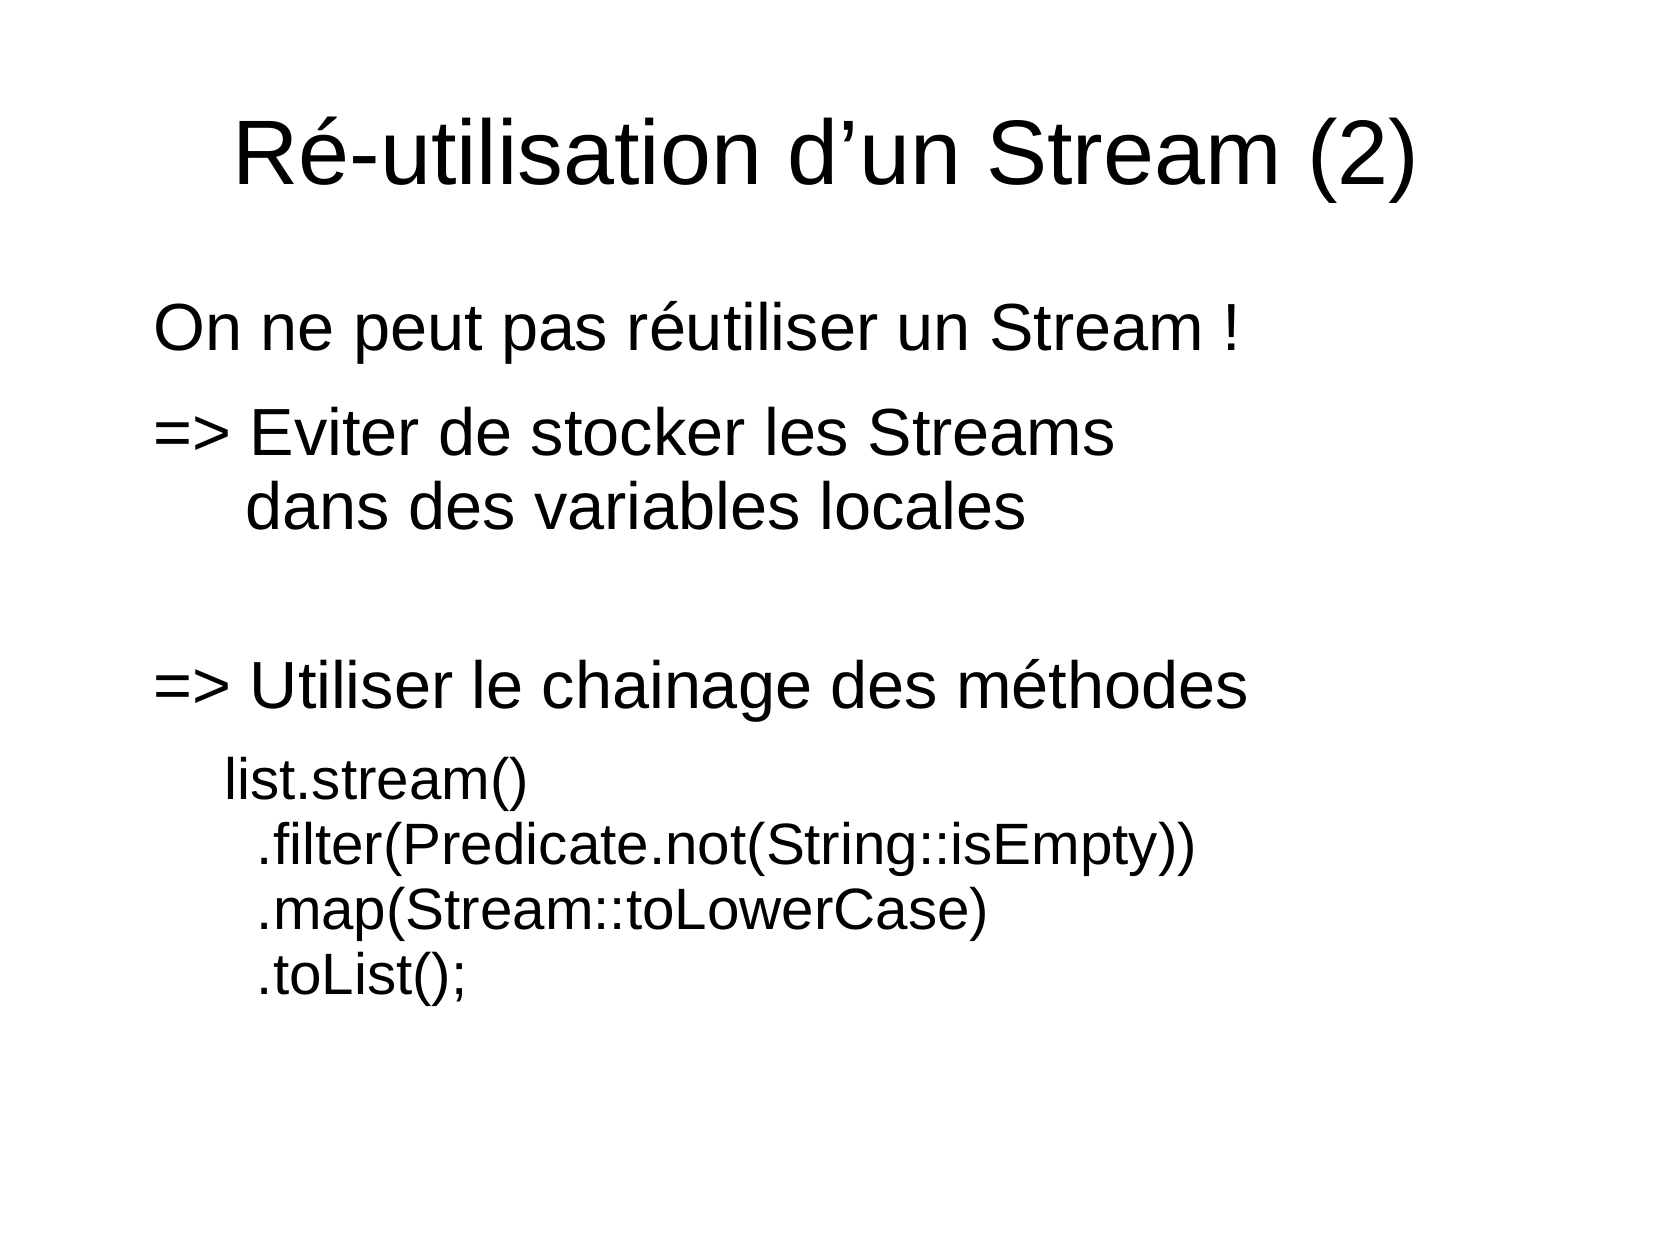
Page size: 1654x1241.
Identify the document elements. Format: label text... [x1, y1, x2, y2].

list On ne peut pas réutiliser un Stream ! => Eviter de stocker les Streams dans des variables locales => Utiliser le chainage des méthodes list.stream() .filter(Predicate.not(String::isEmpty)) .map(Stream::toLowerCase) .toList(); [82, 290, 1571, 1111]
title Ré-utilisation d’un Stream (2) [82, 49, 1571, 257]
